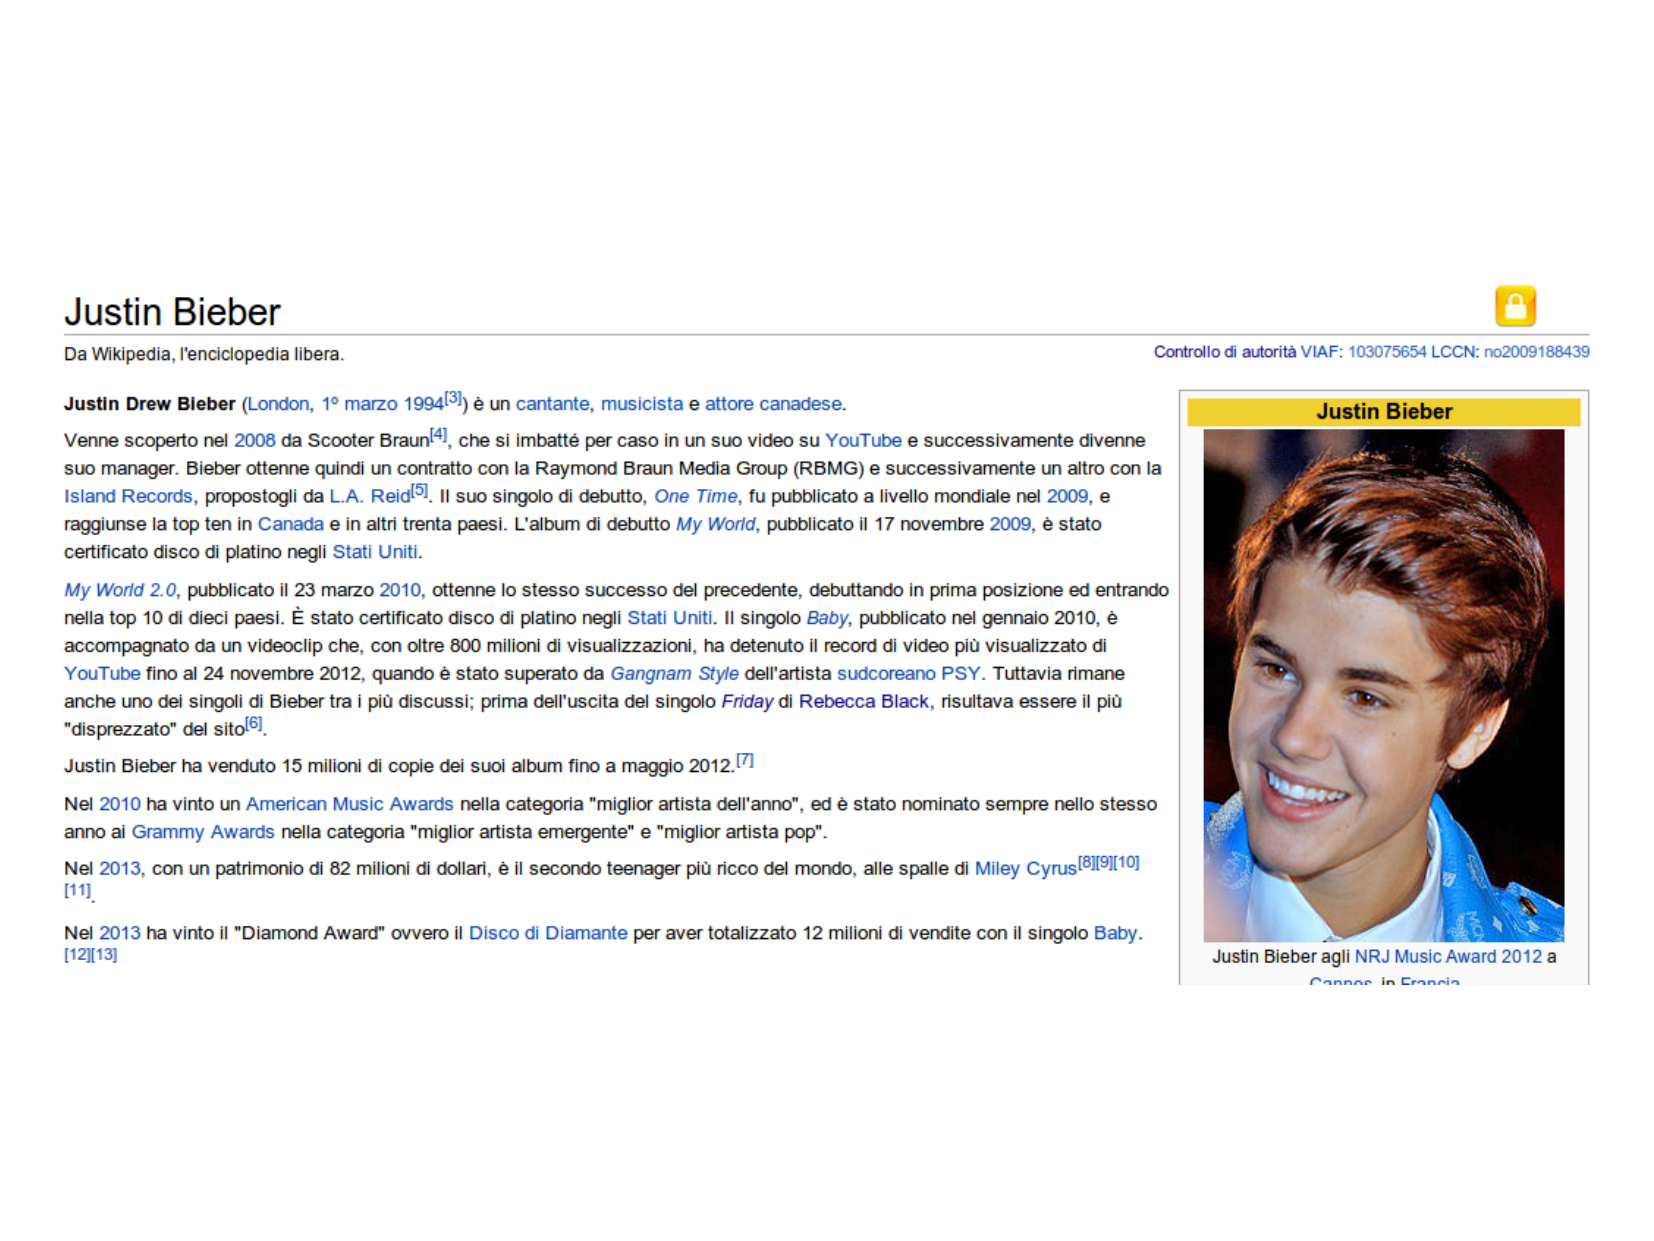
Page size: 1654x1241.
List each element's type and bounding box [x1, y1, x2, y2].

picture [32, 255, 1622, 985]
